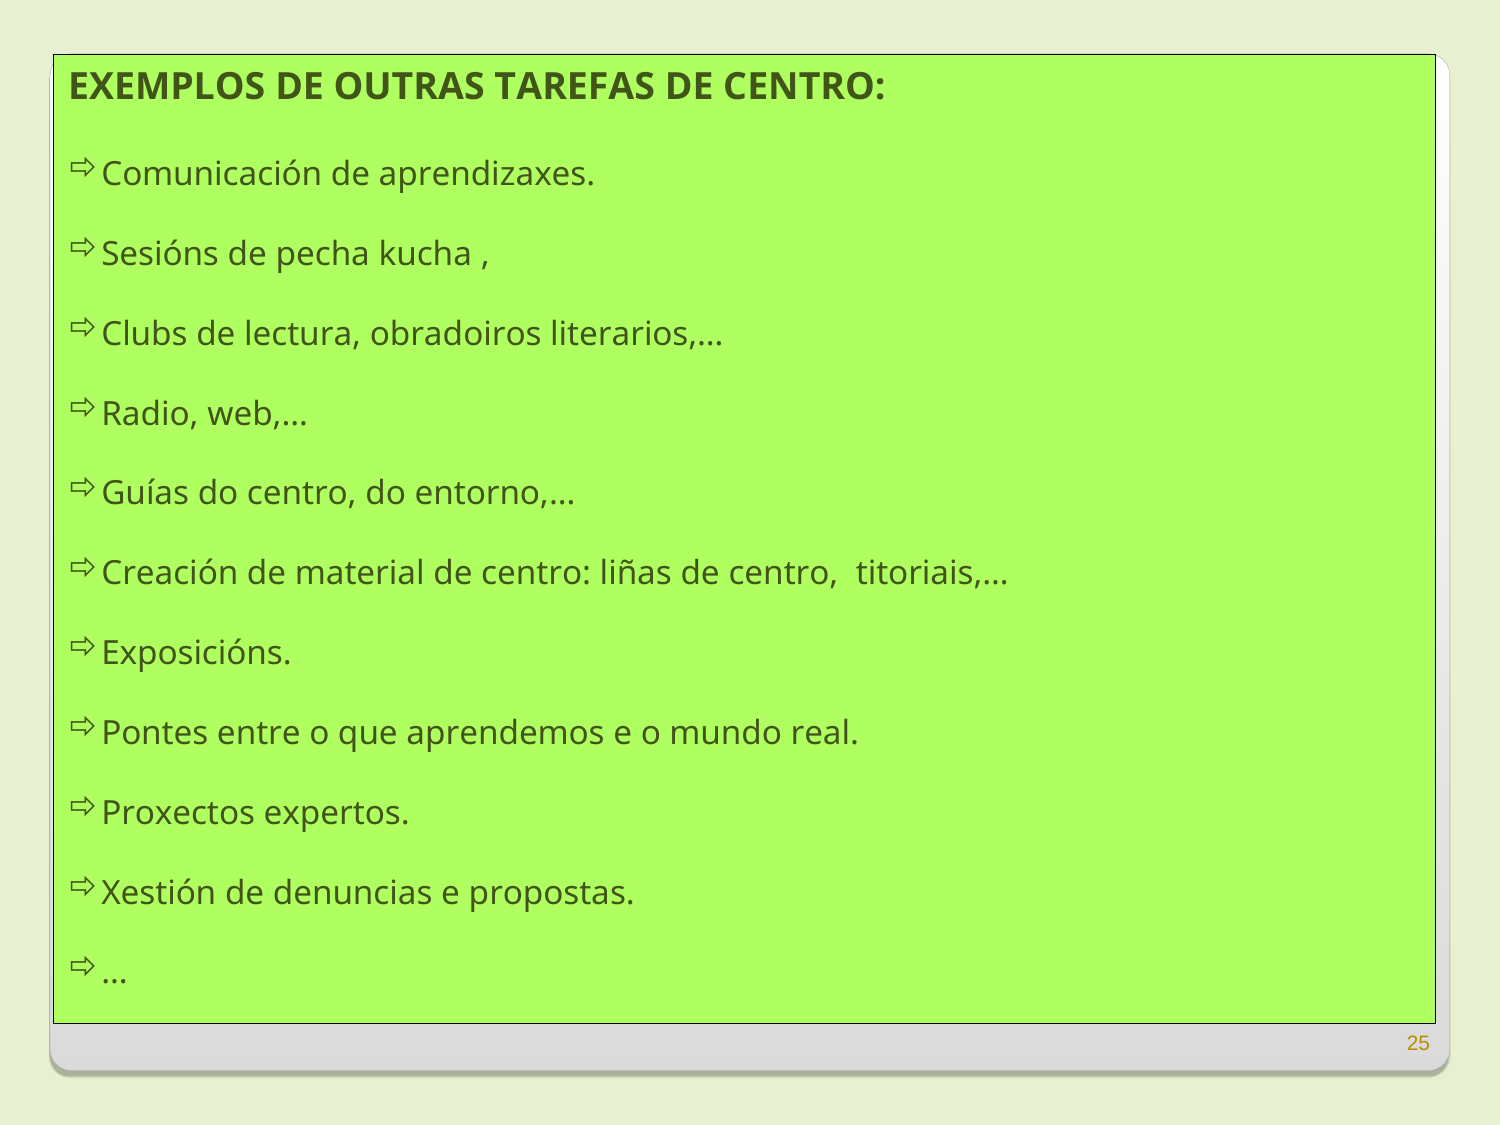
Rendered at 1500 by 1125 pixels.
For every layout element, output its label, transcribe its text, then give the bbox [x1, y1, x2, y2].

text_box <número> [1369, 1002, 1445, 1063]
table_header EXEMPLOS DE OUTRAS TAREFAS DE CENTRO: Comunicación de aprendizaxes. Sesións de pecha kucha , Clubs de lectura, obradoiros literarios,… Radio, web,… Guías do centro, do entorno,… Creación de material de centro: liñas de centro, titoriais,… Exposicións. Pontes entre o que aprendemos e o mundo real. Proxectos expertos. Xestión de denuncias e propostas. … [54, 55, 1435, 1023]
